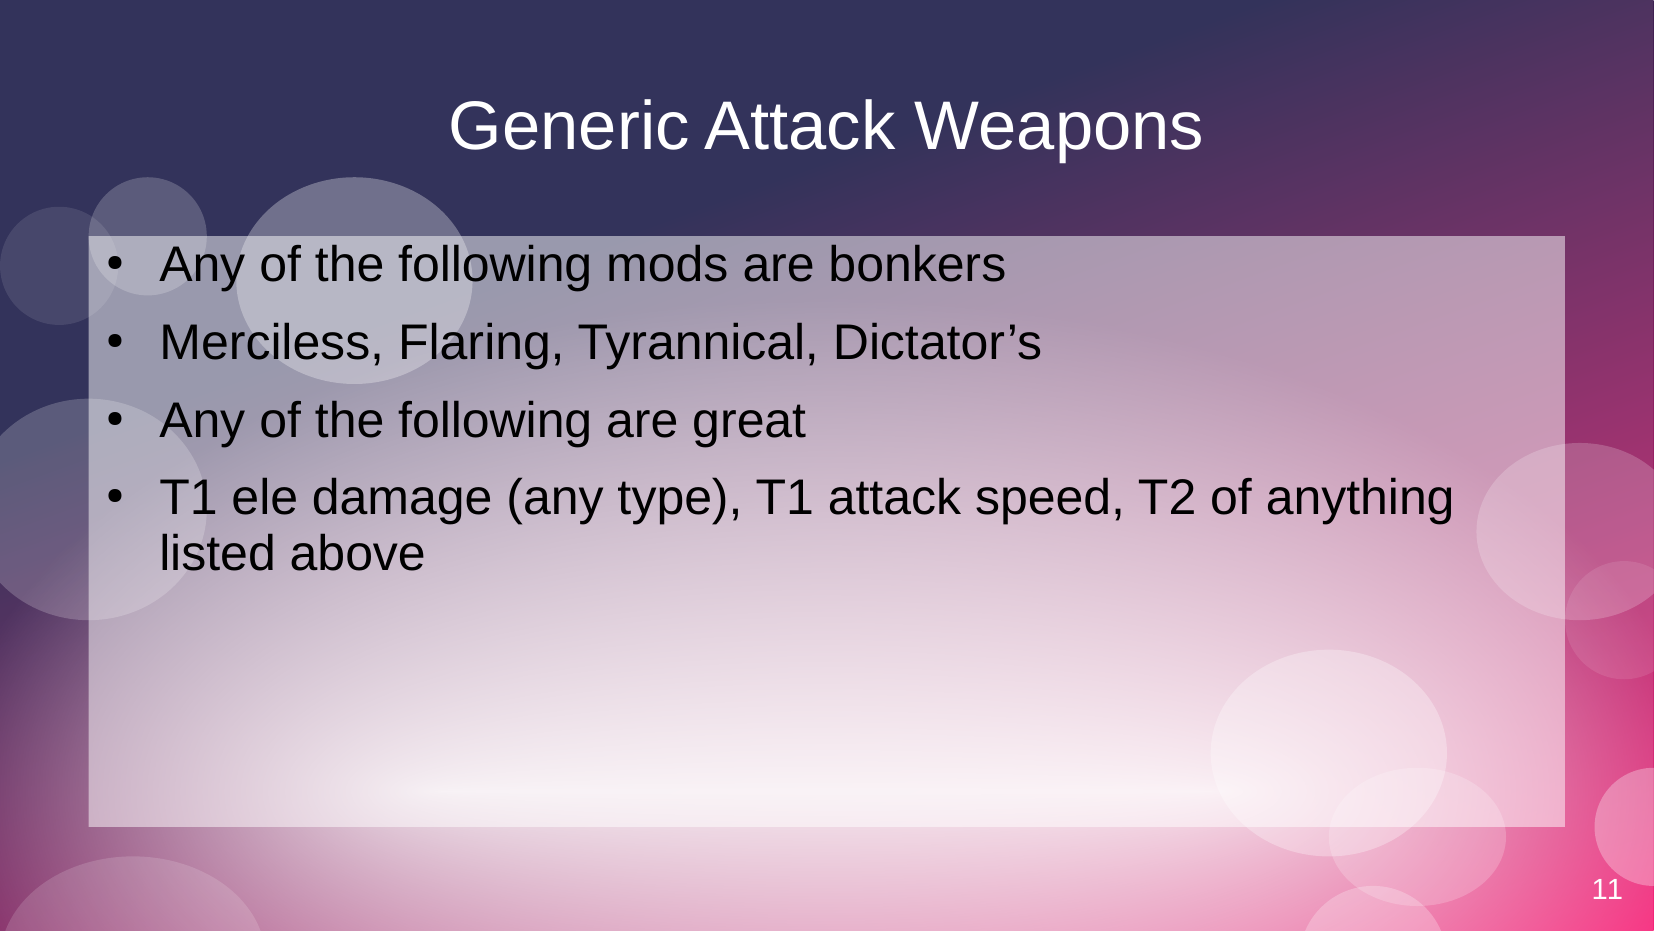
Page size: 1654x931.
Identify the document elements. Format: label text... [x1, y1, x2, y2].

list Any of the following mods are bonkers Merciless, Flaring, Tyrannical, Dictator’s Any of the following are great T1 ele damage (any type), T1 attack speed, T2 of anything listed above [88, 236, 1565, 827]
title Generic Attack Weapons [88, 44, 1565, 207]
